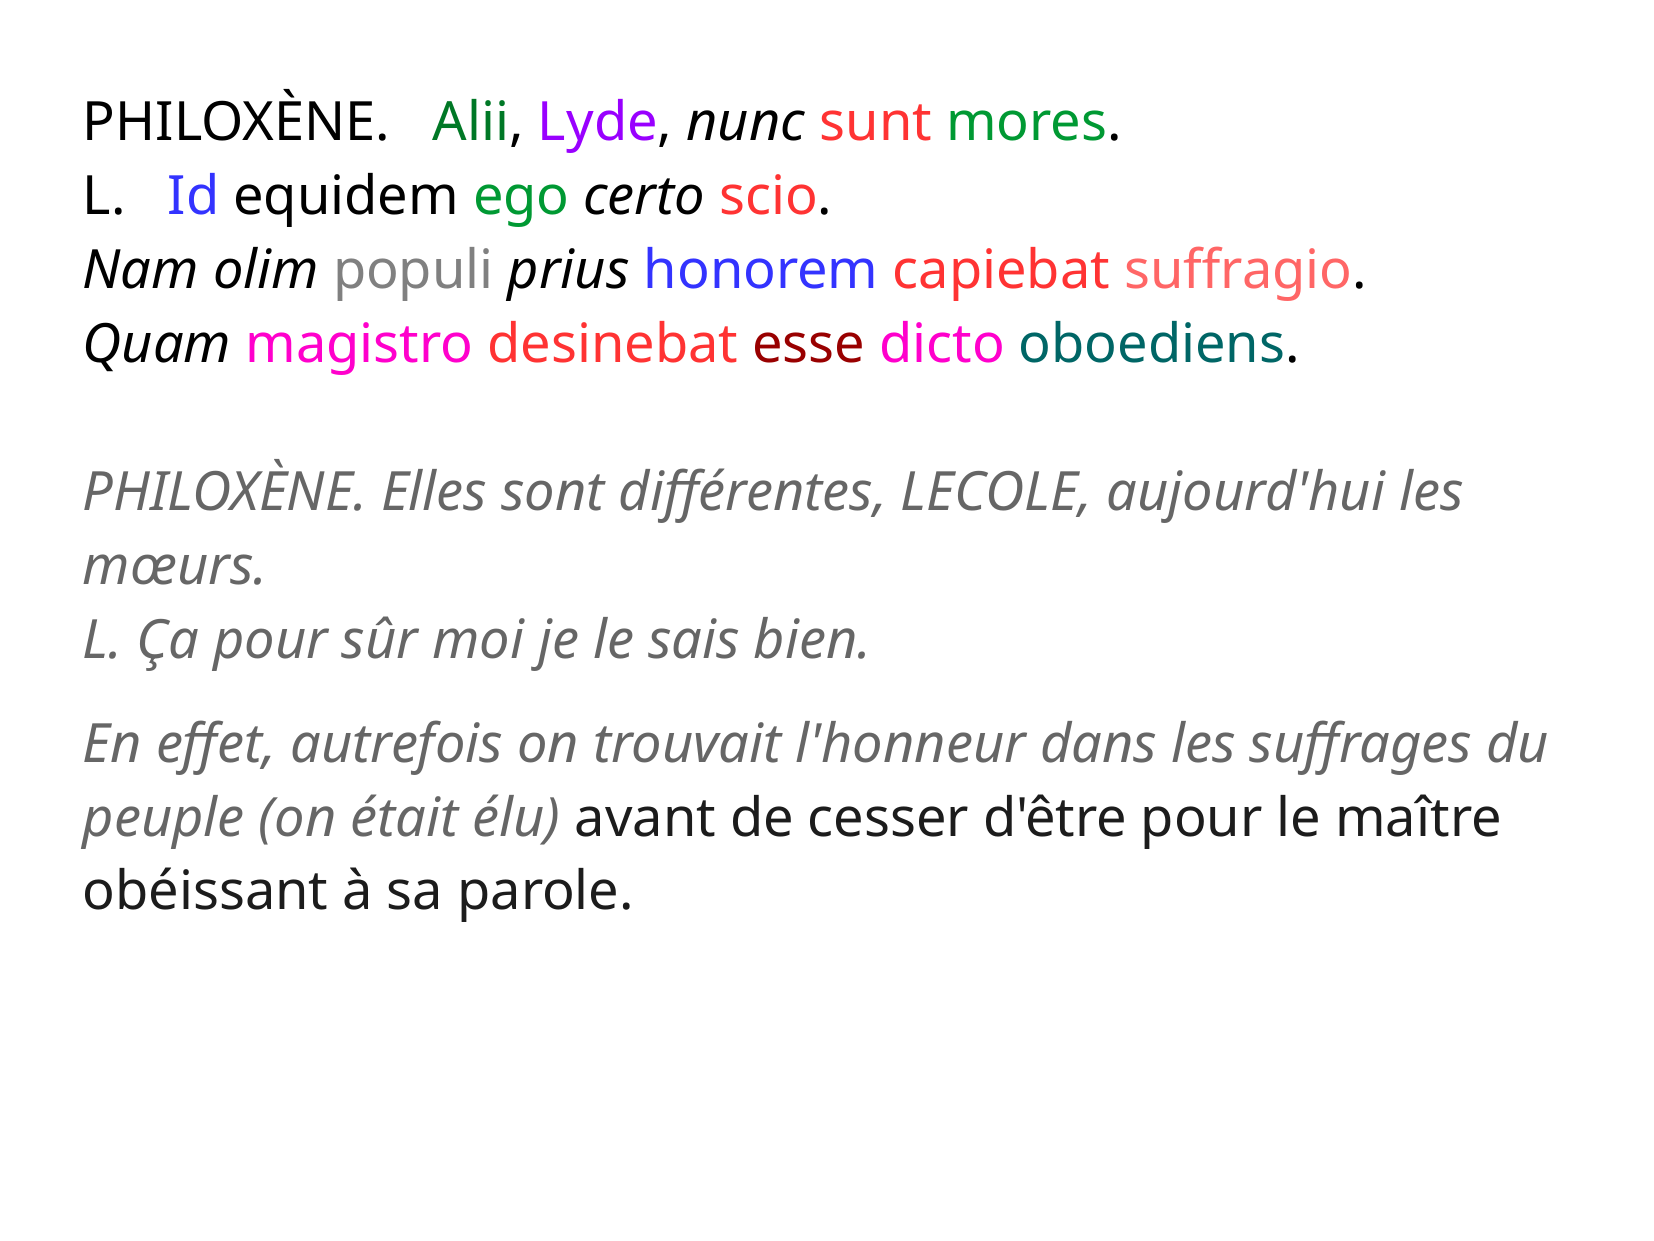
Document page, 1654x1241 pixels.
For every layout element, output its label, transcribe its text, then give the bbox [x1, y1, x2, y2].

list PHILOXÈNE. Alii, Lyde, nunc sunt mores. L. Id equidem ego certo scio. Nam olim populi prius honorem capiebat suffragio. Quam magistro desinebat esse dicto oboediens. PHILOXÈNE. Elles sont différentes, LECOLE, aujourd'hui les mœurs. L. Ça pour sûr moi je le sais bien. En effet, autrefois on trouvait l'honneur dans les suffrages du peuple (on était élu) avant de cesser d'être pour le maître obéissant à sa parole. [82, 82, 1571, 1109]
